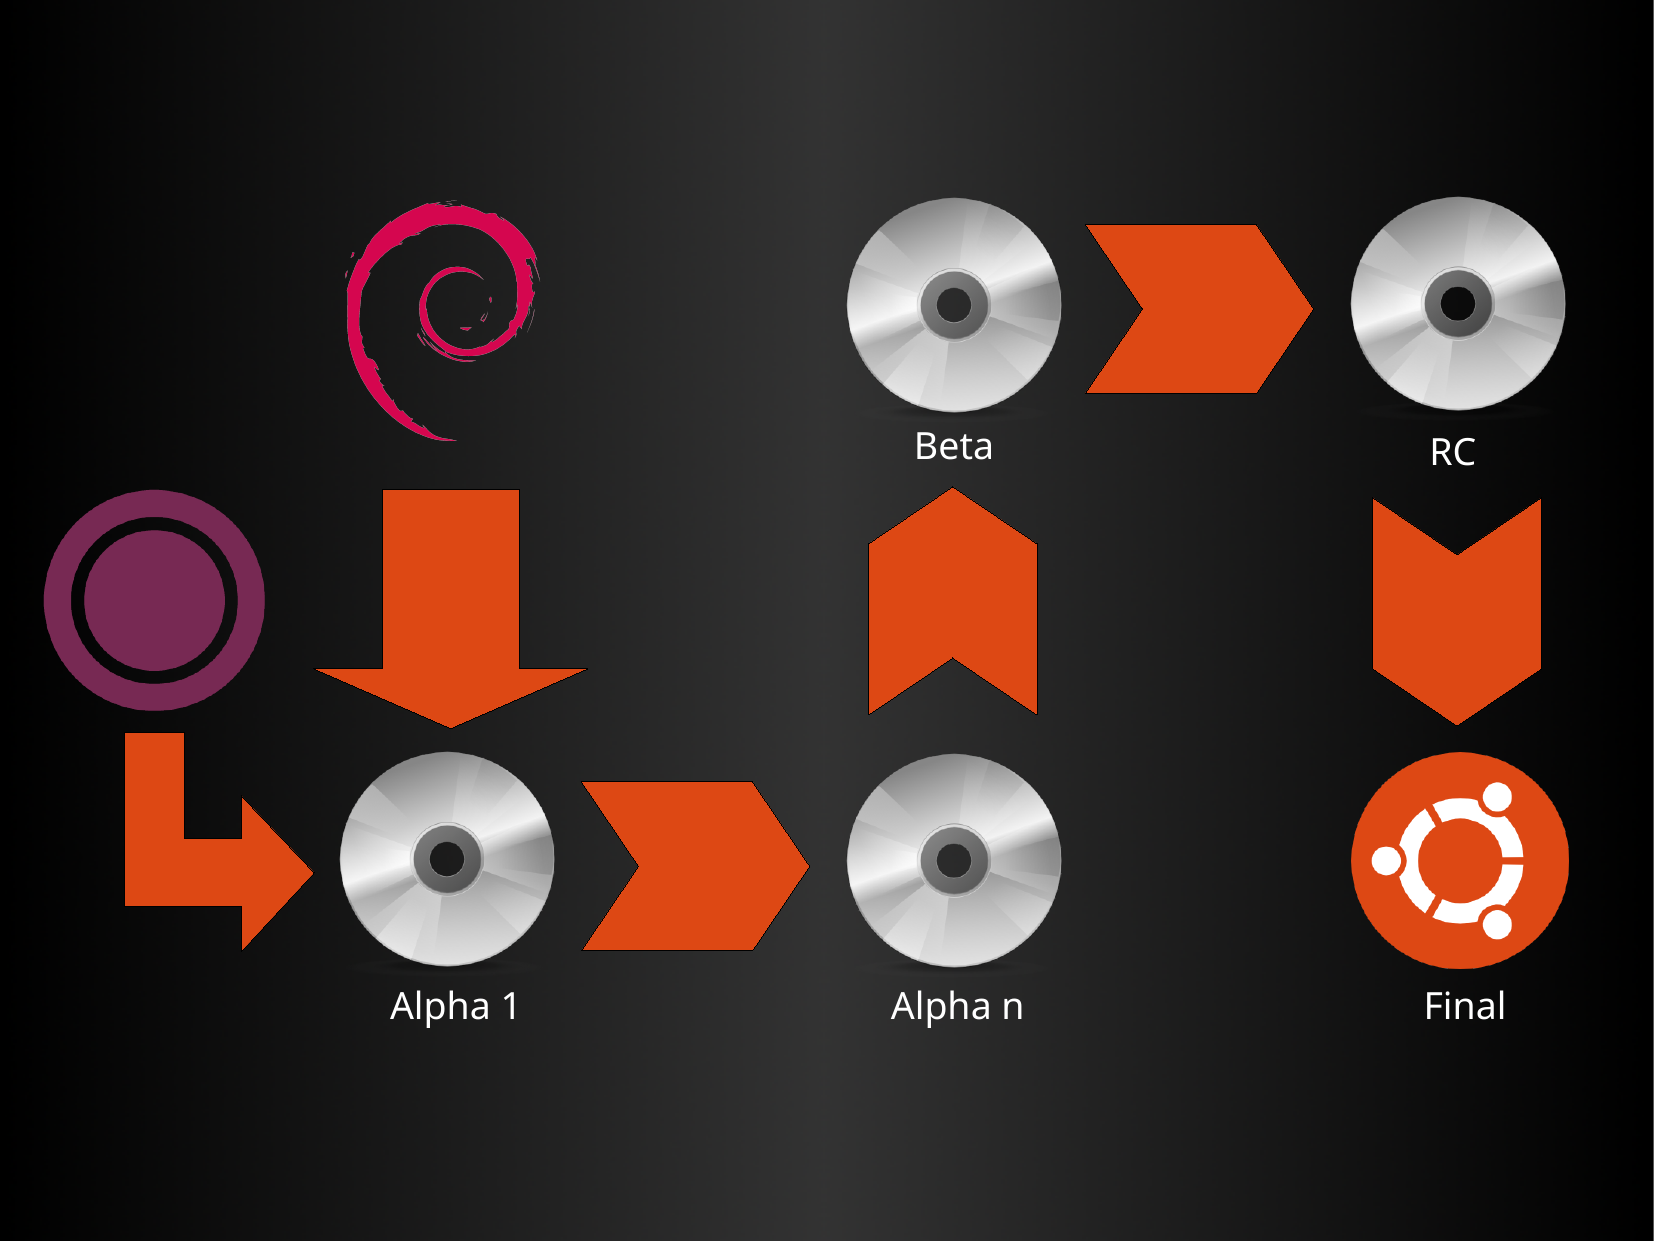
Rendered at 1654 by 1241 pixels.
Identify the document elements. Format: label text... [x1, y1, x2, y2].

text_box [581, 781, 810, 951]
text_box [313, 489, 588, 729]
text_box [124, 732, 315, 952]
text_box RC [1370, 417, 1536, 475]
text_box Beta [871, 412, 1037, 470]
picture [0, 0, 1654, 1241]
text_box [1085, 224, 1314, 394]
text_box Alpha n [876, 972, 1041, 1034]
text_box Final [1382, 972, 1548, 1030]
text_box [1372, 497, 1542, 726]
text_box [868, 486, 1038, 715]
text_box Alpha 1 [375, 972, 540, 1030]
